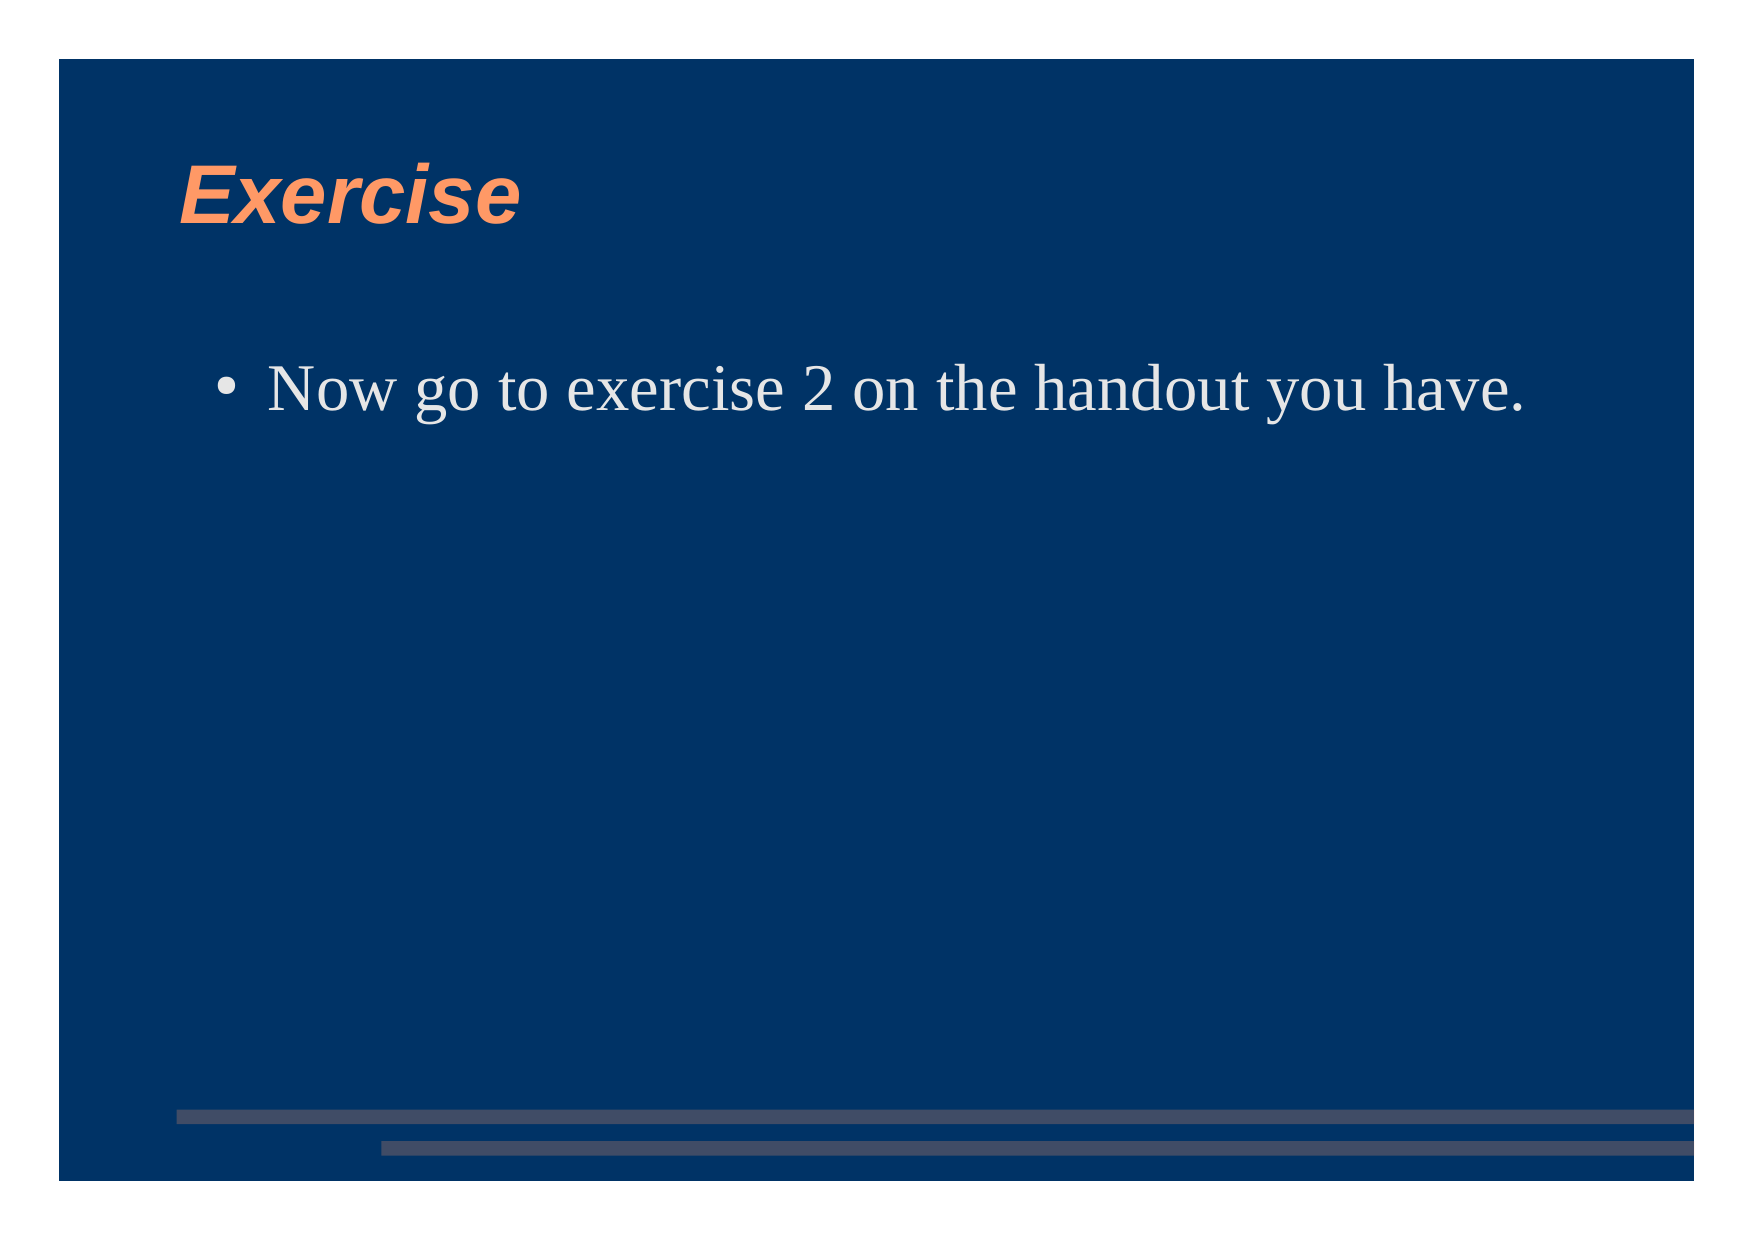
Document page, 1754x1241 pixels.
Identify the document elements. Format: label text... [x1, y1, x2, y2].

list Now go to exercise 2 on the handout you have. [179, 350, 1603, 1084]
title Exercise [179, 100, 1576, 289]
